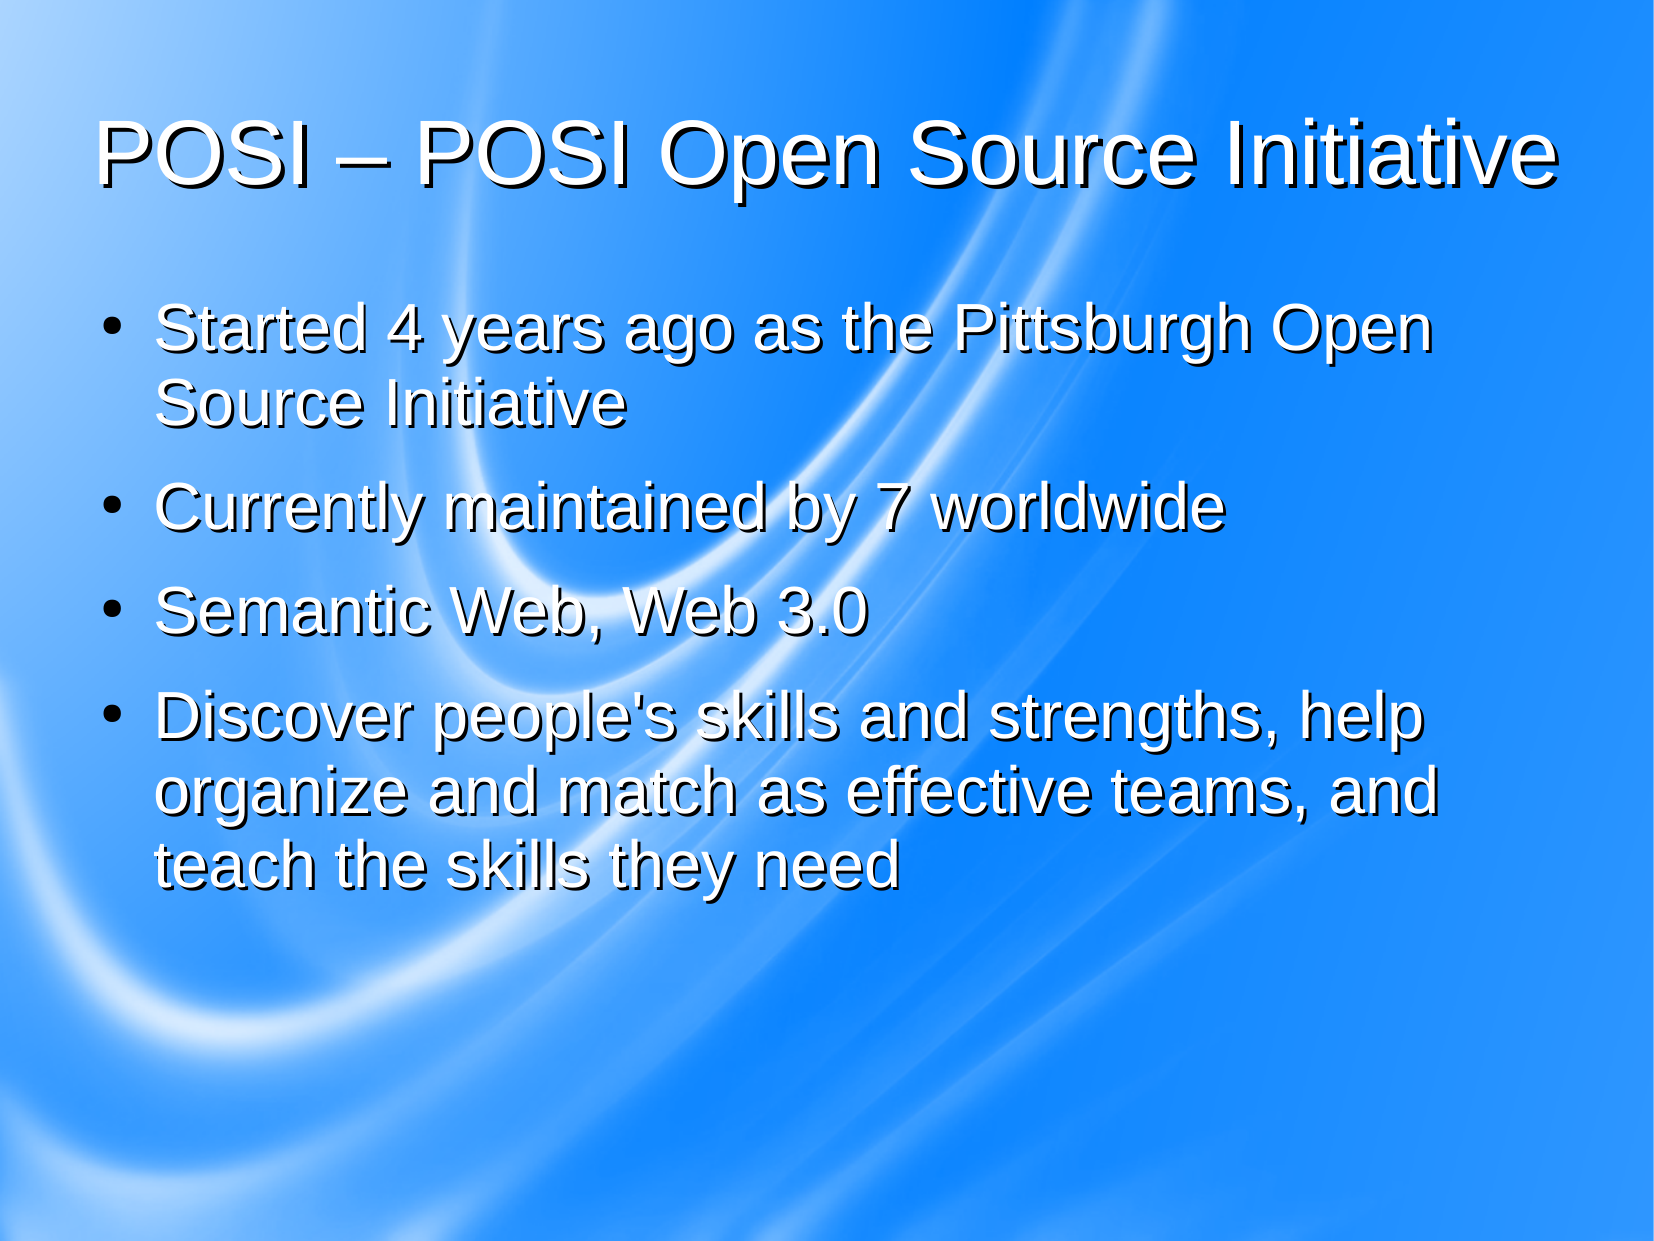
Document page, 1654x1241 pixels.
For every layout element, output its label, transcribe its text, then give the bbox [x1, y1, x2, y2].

picture [0, 0, 1654, 1241]
title POSI – POSI Open Source Initiative [82, 56, 1571, 250]
list Started 4 years ago as the Pittsburgh Open Source Initiative Currently maintained by 7 worldwide Semantic Web, Web 3.0 Discover people's skills and strengths, help organize and match as effective teams, and teach the skills they need [82, 290, 1571, 1094]
